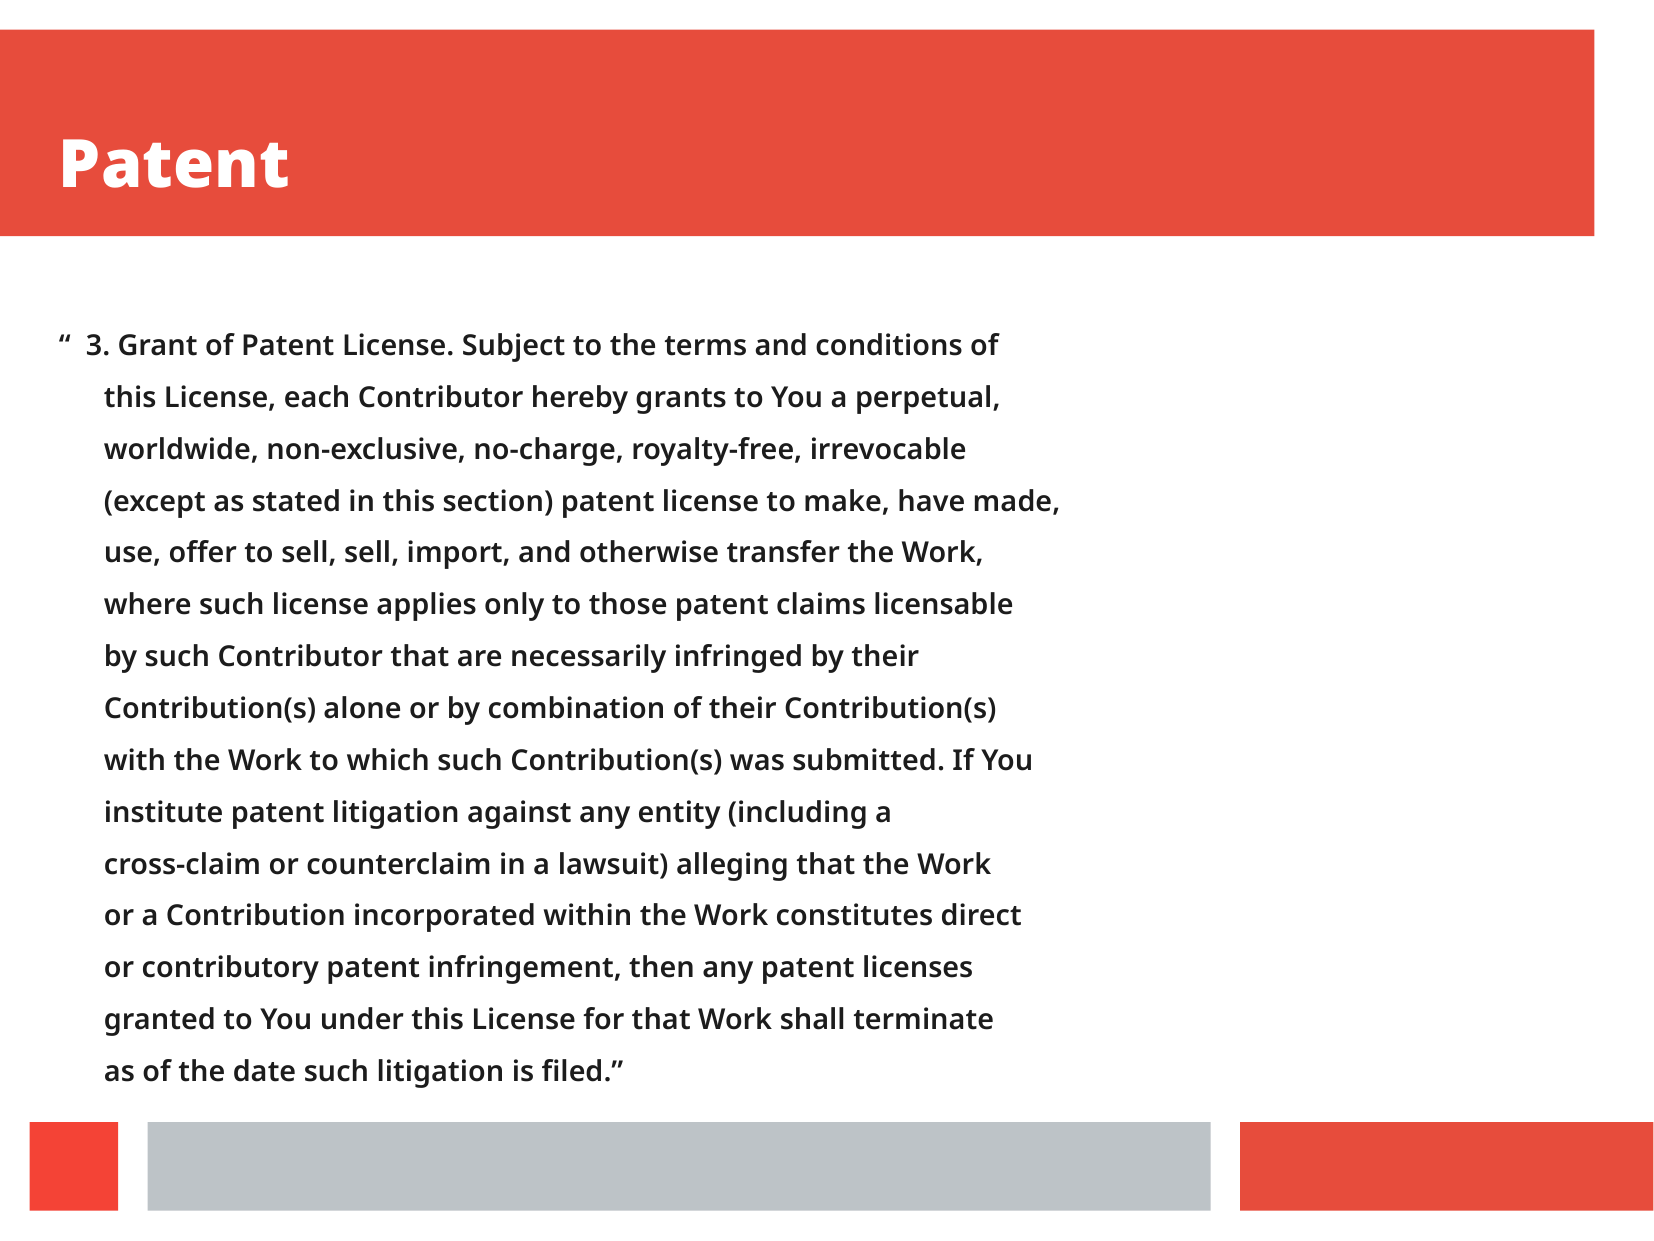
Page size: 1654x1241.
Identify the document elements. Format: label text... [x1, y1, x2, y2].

list “ 3. Grant of Patent License. Subject to the terms and conditions of this License, each Contributor hereby grants to You a perpetual, worldwide, non-exclusive, no-charge, royalty-free, irrevocable (except as stated in this section) patent license to make, have made, use, offer to sell, sell, import, and otherwise transfer the Work, where such license applies only to those patent claims licensable by such Contributor that are necessarily infringed by their Contribution(s) alone or by combination of their Contribution(s) with the Work to which such Contribution(s) was submitted. If You institute patent litigation against any entity (including a cross-claim or counterclaim in a lawsuit) alleging that the Work or a Contribution incorporated within the Work constitutes direct or contributory patent infringement, then any patent licenses granted to You under this License for that Work shall terminate as of the date such litigation is filed.” [59, 324, 1565, 1093]
title Patent [59, 59, 1595, 207]
